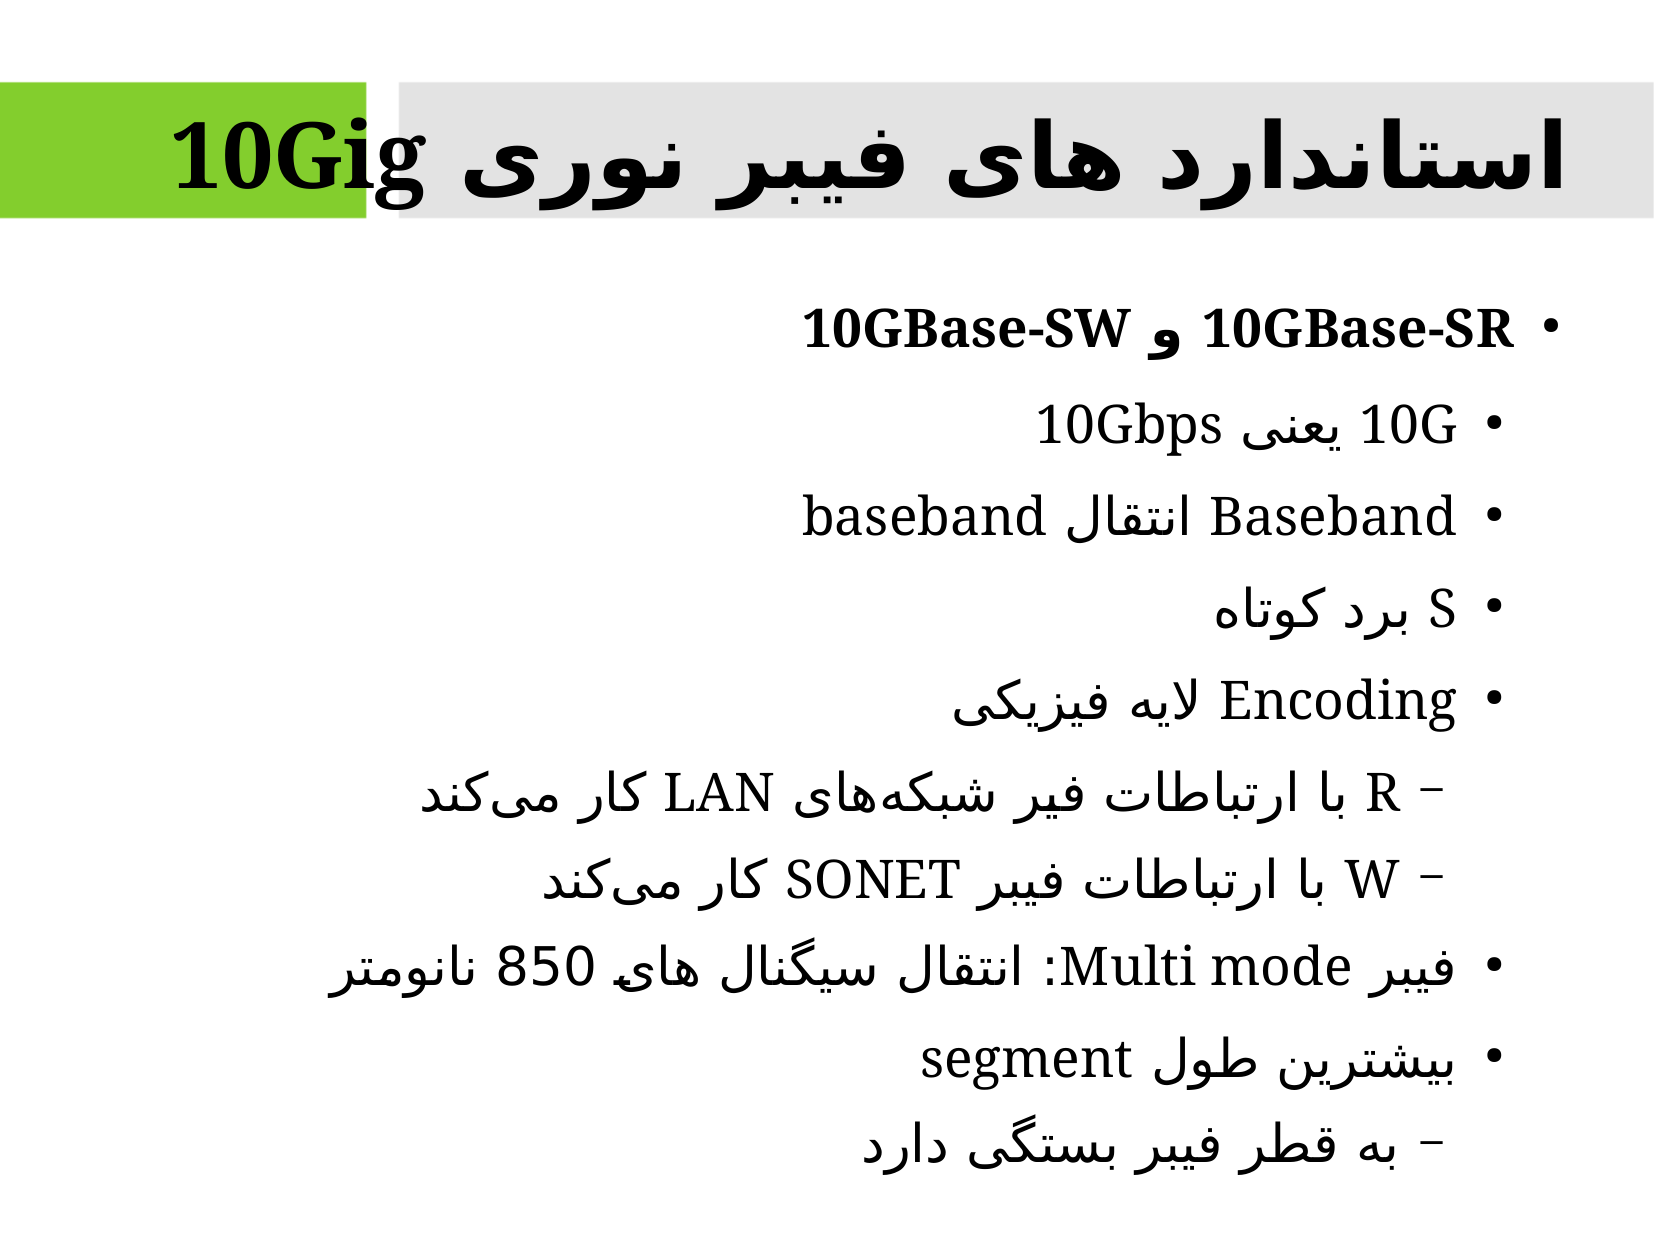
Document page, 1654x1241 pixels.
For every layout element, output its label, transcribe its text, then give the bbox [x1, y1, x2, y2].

list 10GBase-SR و 10GBase-SW 10G یعنی 10Gbps Baseband انتقال baseband S برد کوتاه Encoding لایه فیزیکی R با ارتباطات فیر شبکه‌های LAN کار می‌کند W با ارتباطات فیبر SONET کار می‌کند فیبر Multi mode: انتقال سیگنال های 850 نانومتر بیشترین طول segment به قطر فیبر بستگی دارد [82, 290, 1571, 1182]
title استاندارد های فیبر نوری 10Gig [82, 49, 1571, 257]
picture [0, 0, 1654, 1241]
